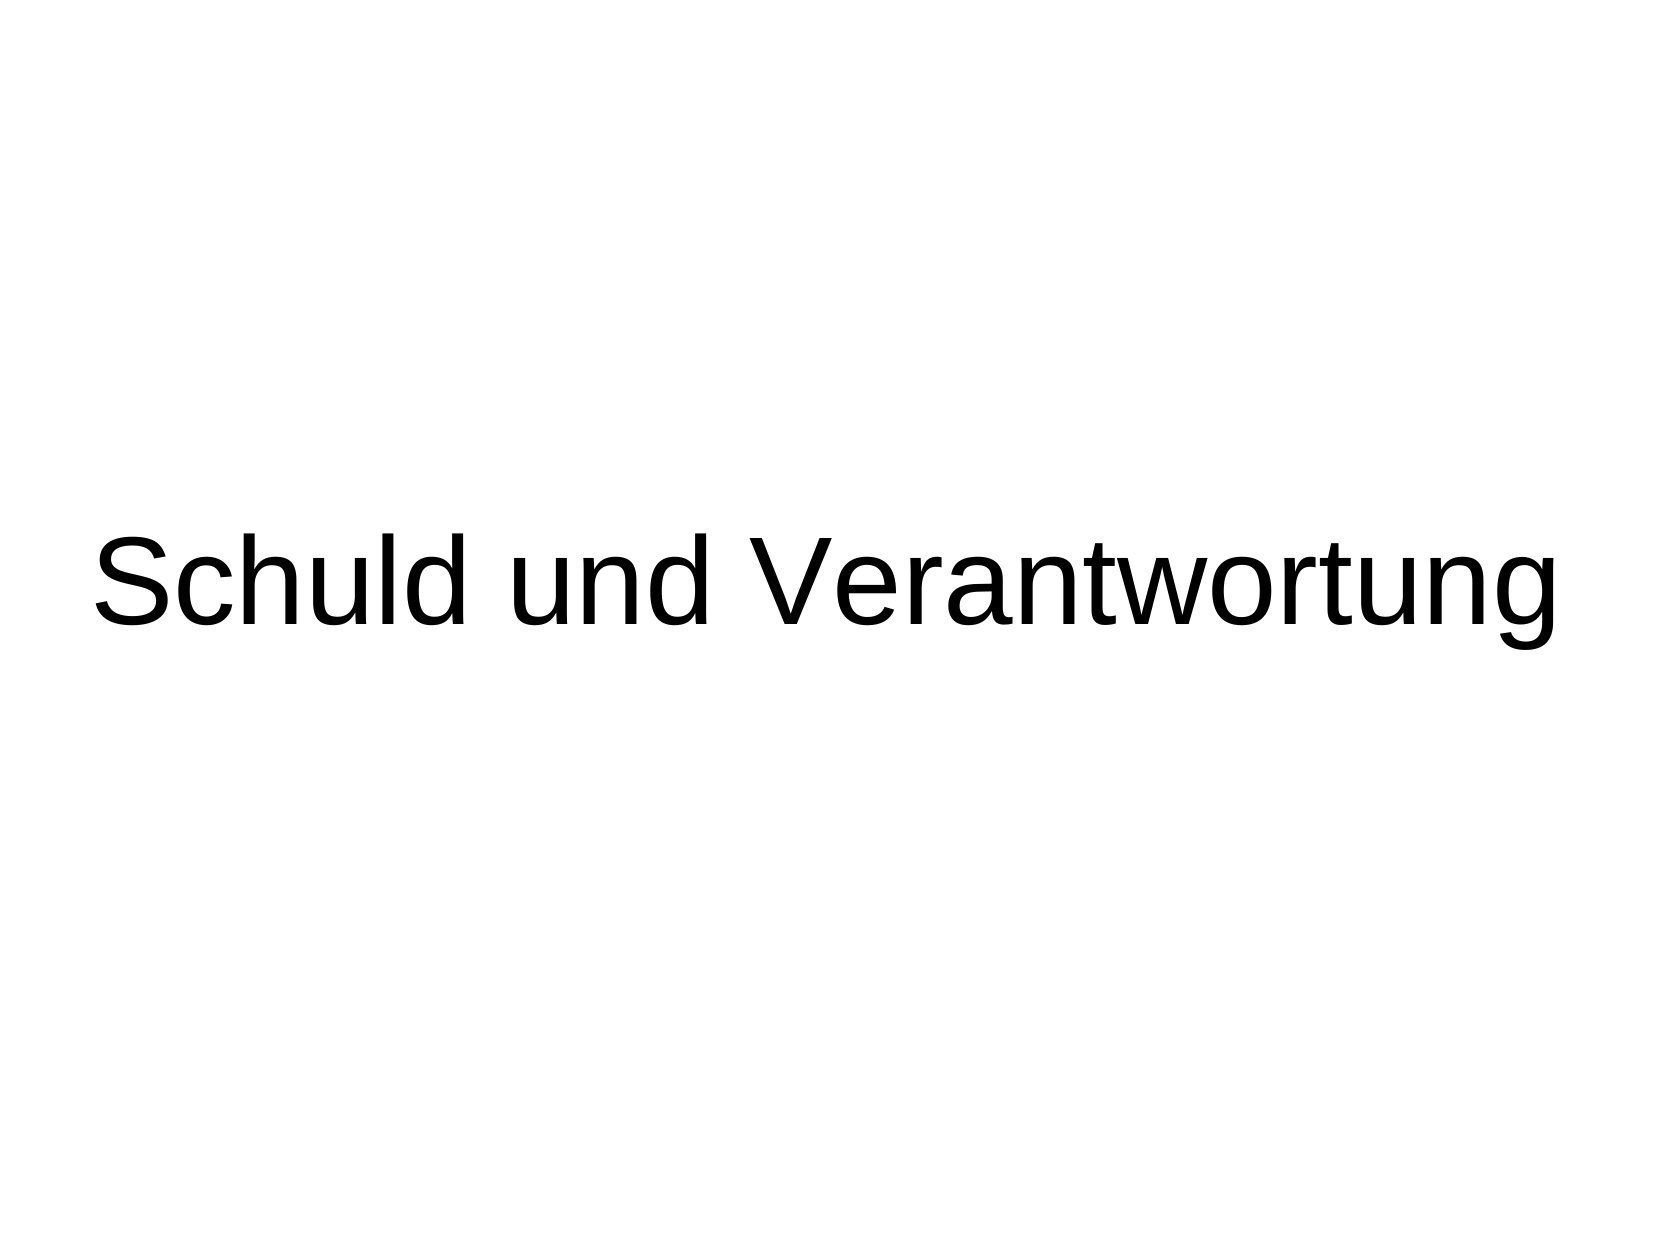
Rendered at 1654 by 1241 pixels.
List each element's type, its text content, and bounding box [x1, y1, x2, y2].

text_box Schuld und Verantwortung [82, 56, 1571, 1102]
